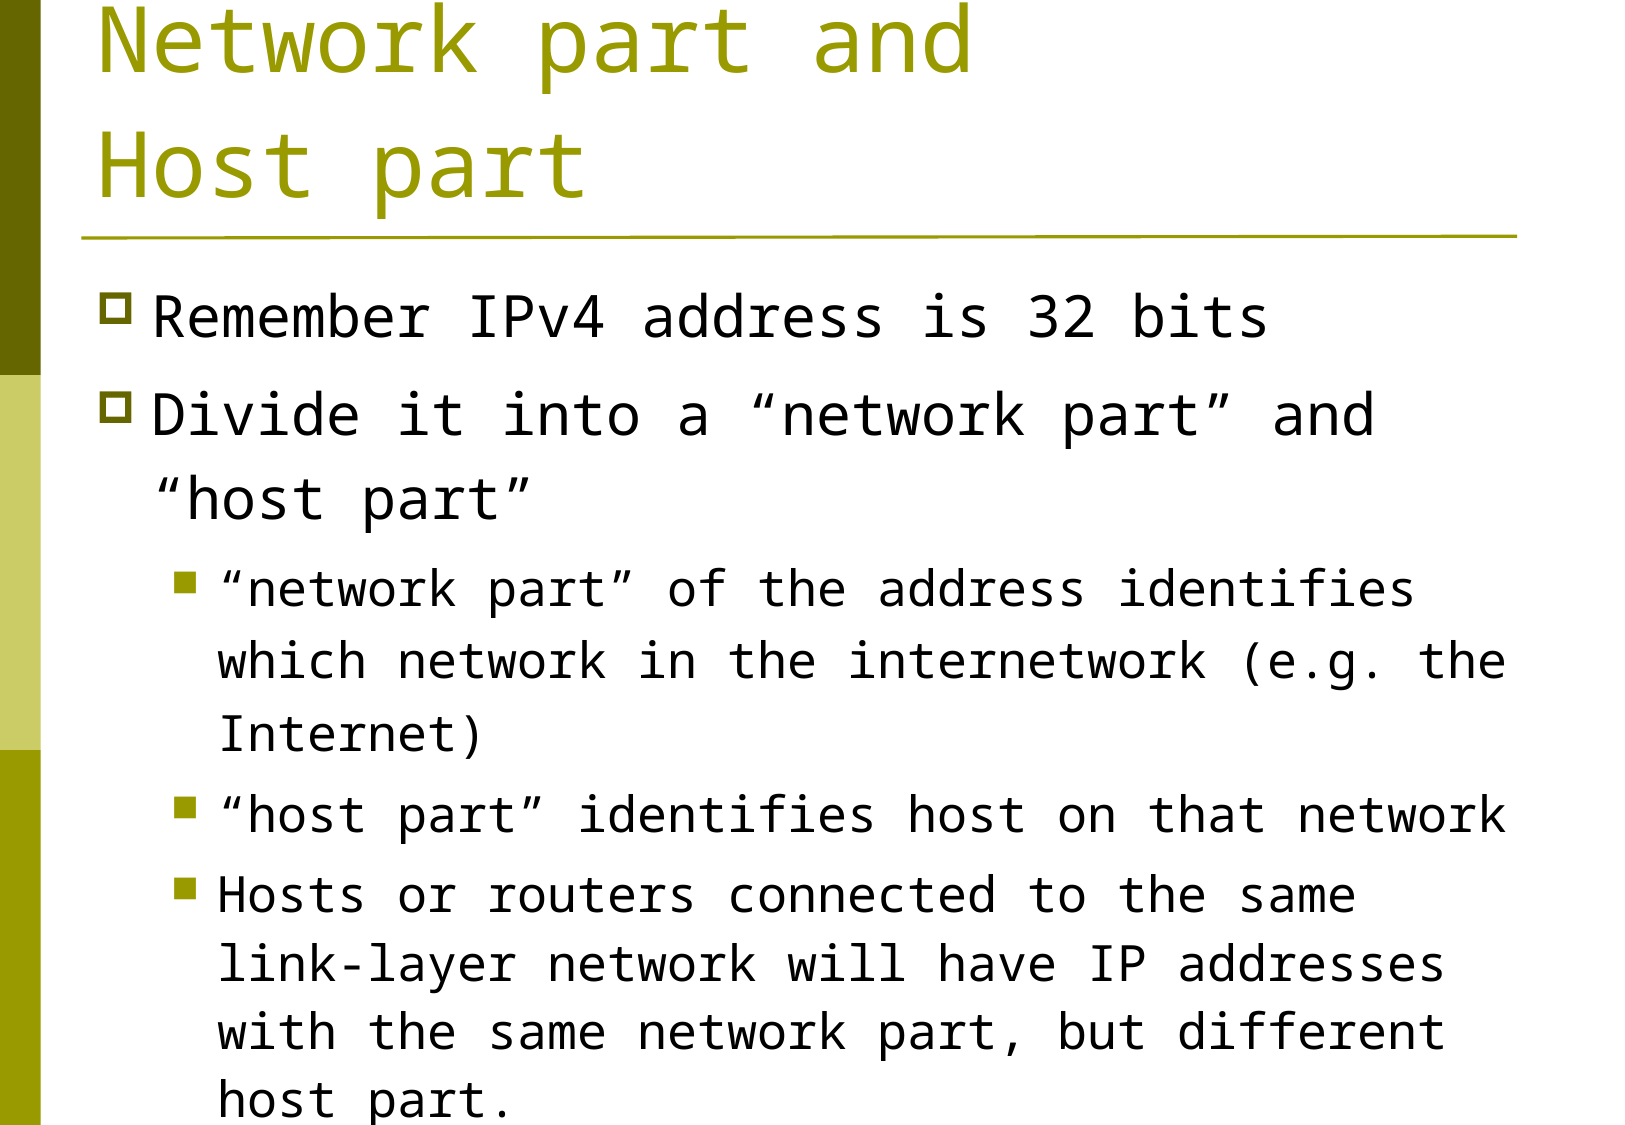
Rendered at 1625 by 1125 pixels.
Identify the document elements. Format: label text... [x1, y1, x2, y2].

list Remember IPv4 address is 32 bits Divide it into a “network part” and “host part” “network part” of the address identifies which network in the internetwork (e.g. the Internet)‏ “host part” identifies host on that network Hosts or routers connected to the same link-layer network will have IP addresses with the same network part, but different host part. Host part contains enough bits to address all hosts on the subnet; e.g. 8 bits allows 256 addresses [81, 262, 1544, 1048]
title Network part and Host part [81, 3, 1544, 233]
